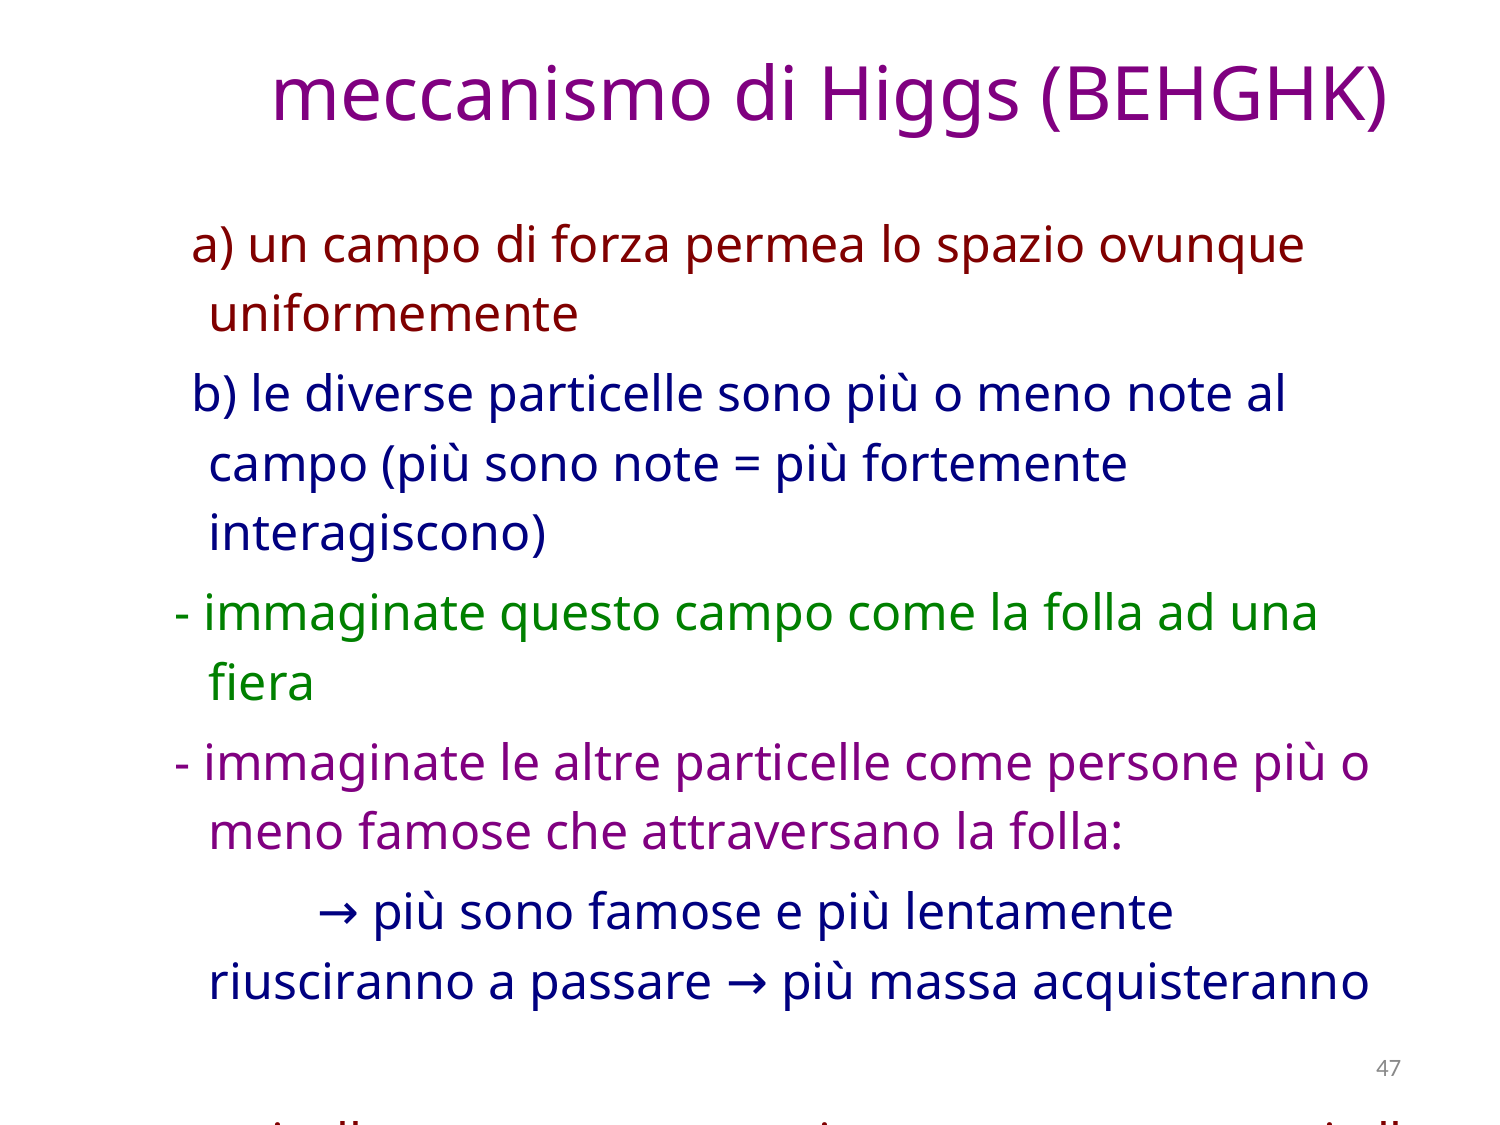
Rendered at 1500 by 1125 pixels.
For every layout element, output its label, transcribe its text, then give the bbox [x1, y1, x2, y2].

text_box meccanismo di Higgs (BEHGHK) [59, 19, 1447, 148]
text_box <numero> [1074, 1064, 1417, 1095]
text_box a) un campo di forza permea lo spazio ovunque uniformemente b) le diverse particelle sono più o meno note al campo (più sono note = più fortemente interagiscono) - immaginate questo campo come la folla ad una fiera - immaginate le altre particelle come persone più o meno famose che attraversano la folla: → più sono famose e più lentamente riusciranno a passare → più massa acquisteranno particelle senza massa continueranno a muoversi alla velocità della luce [6, 194, 1447, 1064]
